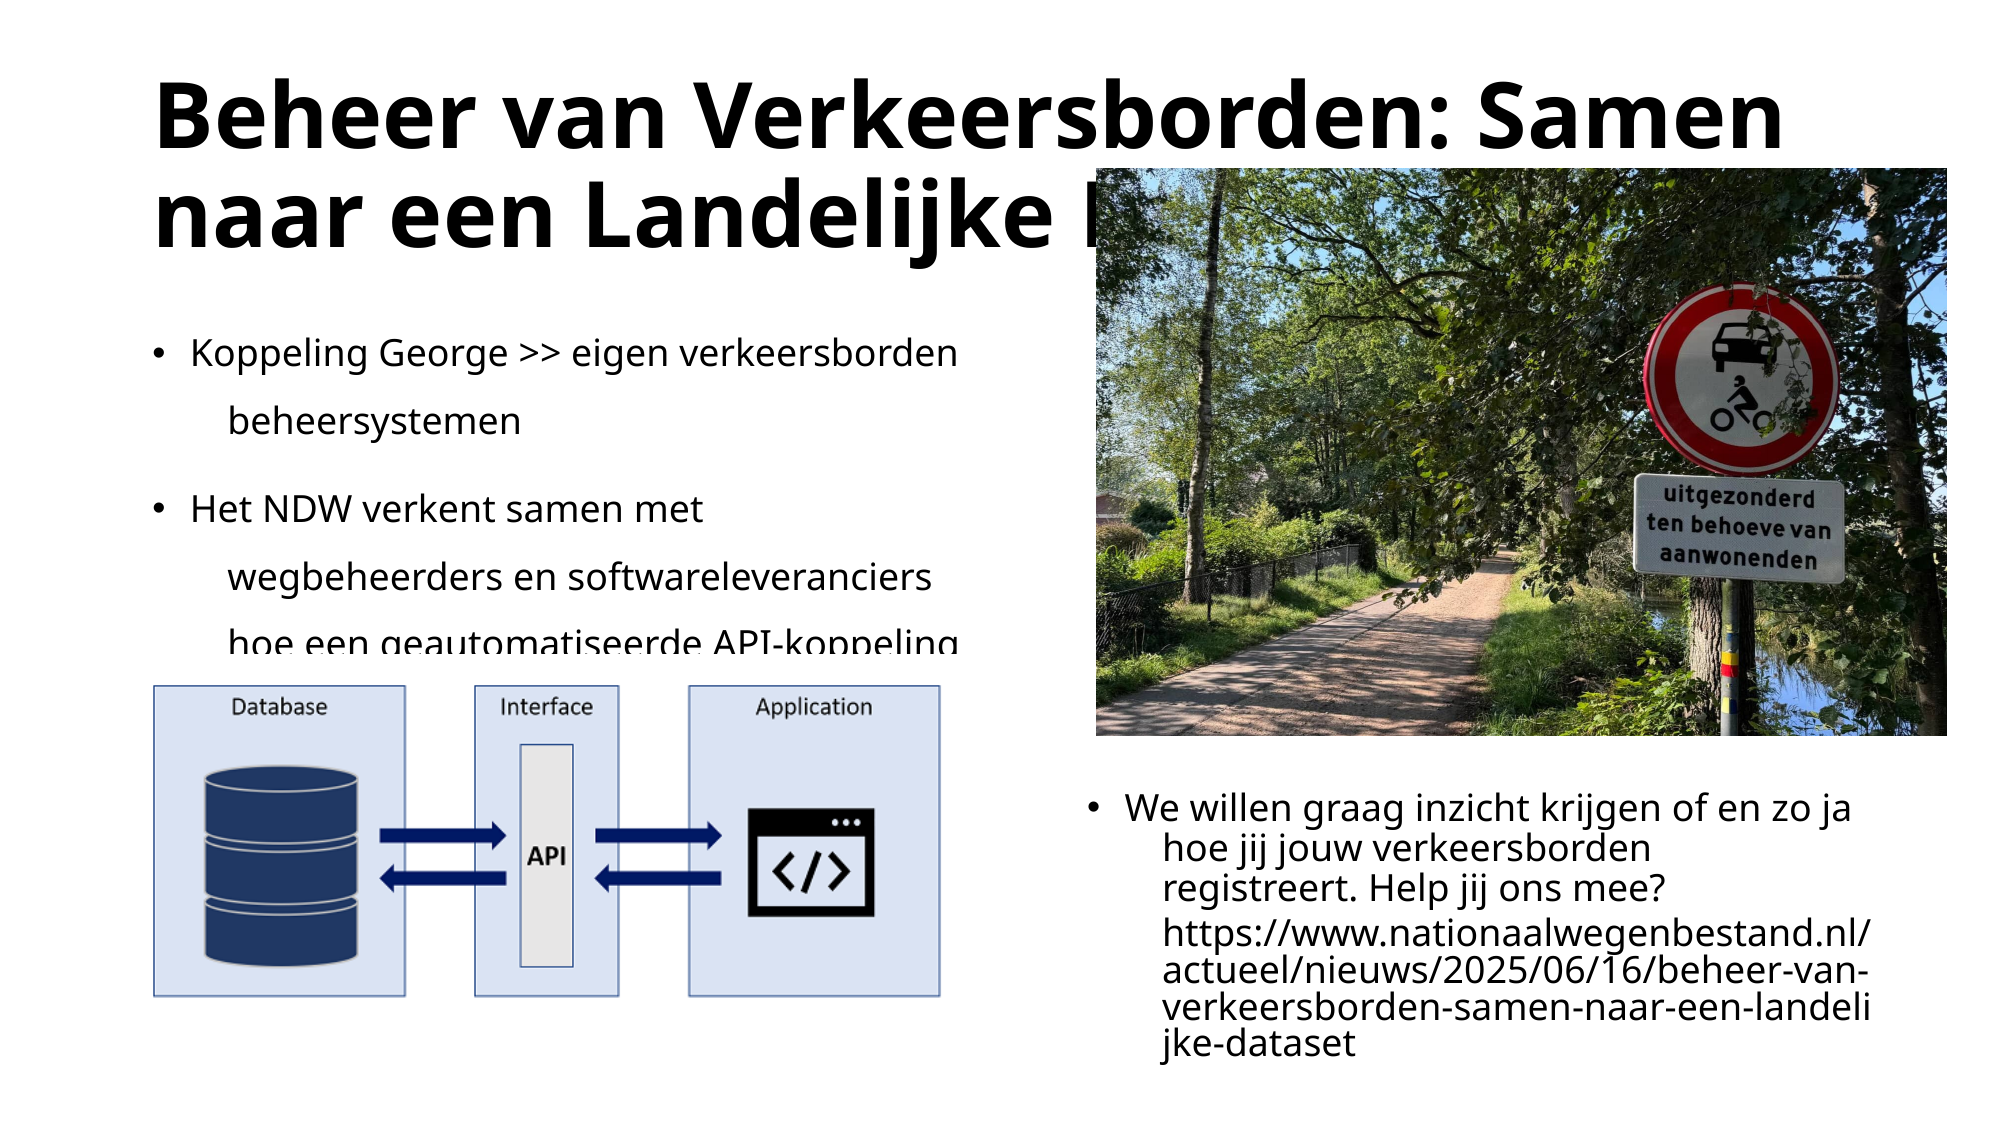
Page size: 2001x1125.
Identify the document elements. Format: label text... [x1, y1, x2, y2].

list Koppeling George >> eigen verkeersborden beheersystemen Het NDW verkent samen met wegbeheerders en softwareleveranciers hoe een geautomatiseerde API-koppeling eruit zou kunnen zien. [137, 299, 988, 1014]
picture [129, 654, 971, 1036]
title Beheer van Verkeersborden: Samen naar een Landelijke Dataset [137, 59, 1863, 278]
picture [1096, 168, 1947, 736]
text_box We willen graag inzicht krijgen of en zo ja hoe jij jouw verkeersborden registreert. Help jij ons mee? https://www.nationaalwegenbestand.nl/actueel/nieuws/2025/06/16/beheer-van-verkeersborden-samen-naar-een-landelijke-dataset [1072, 781, 1893, 1096]
